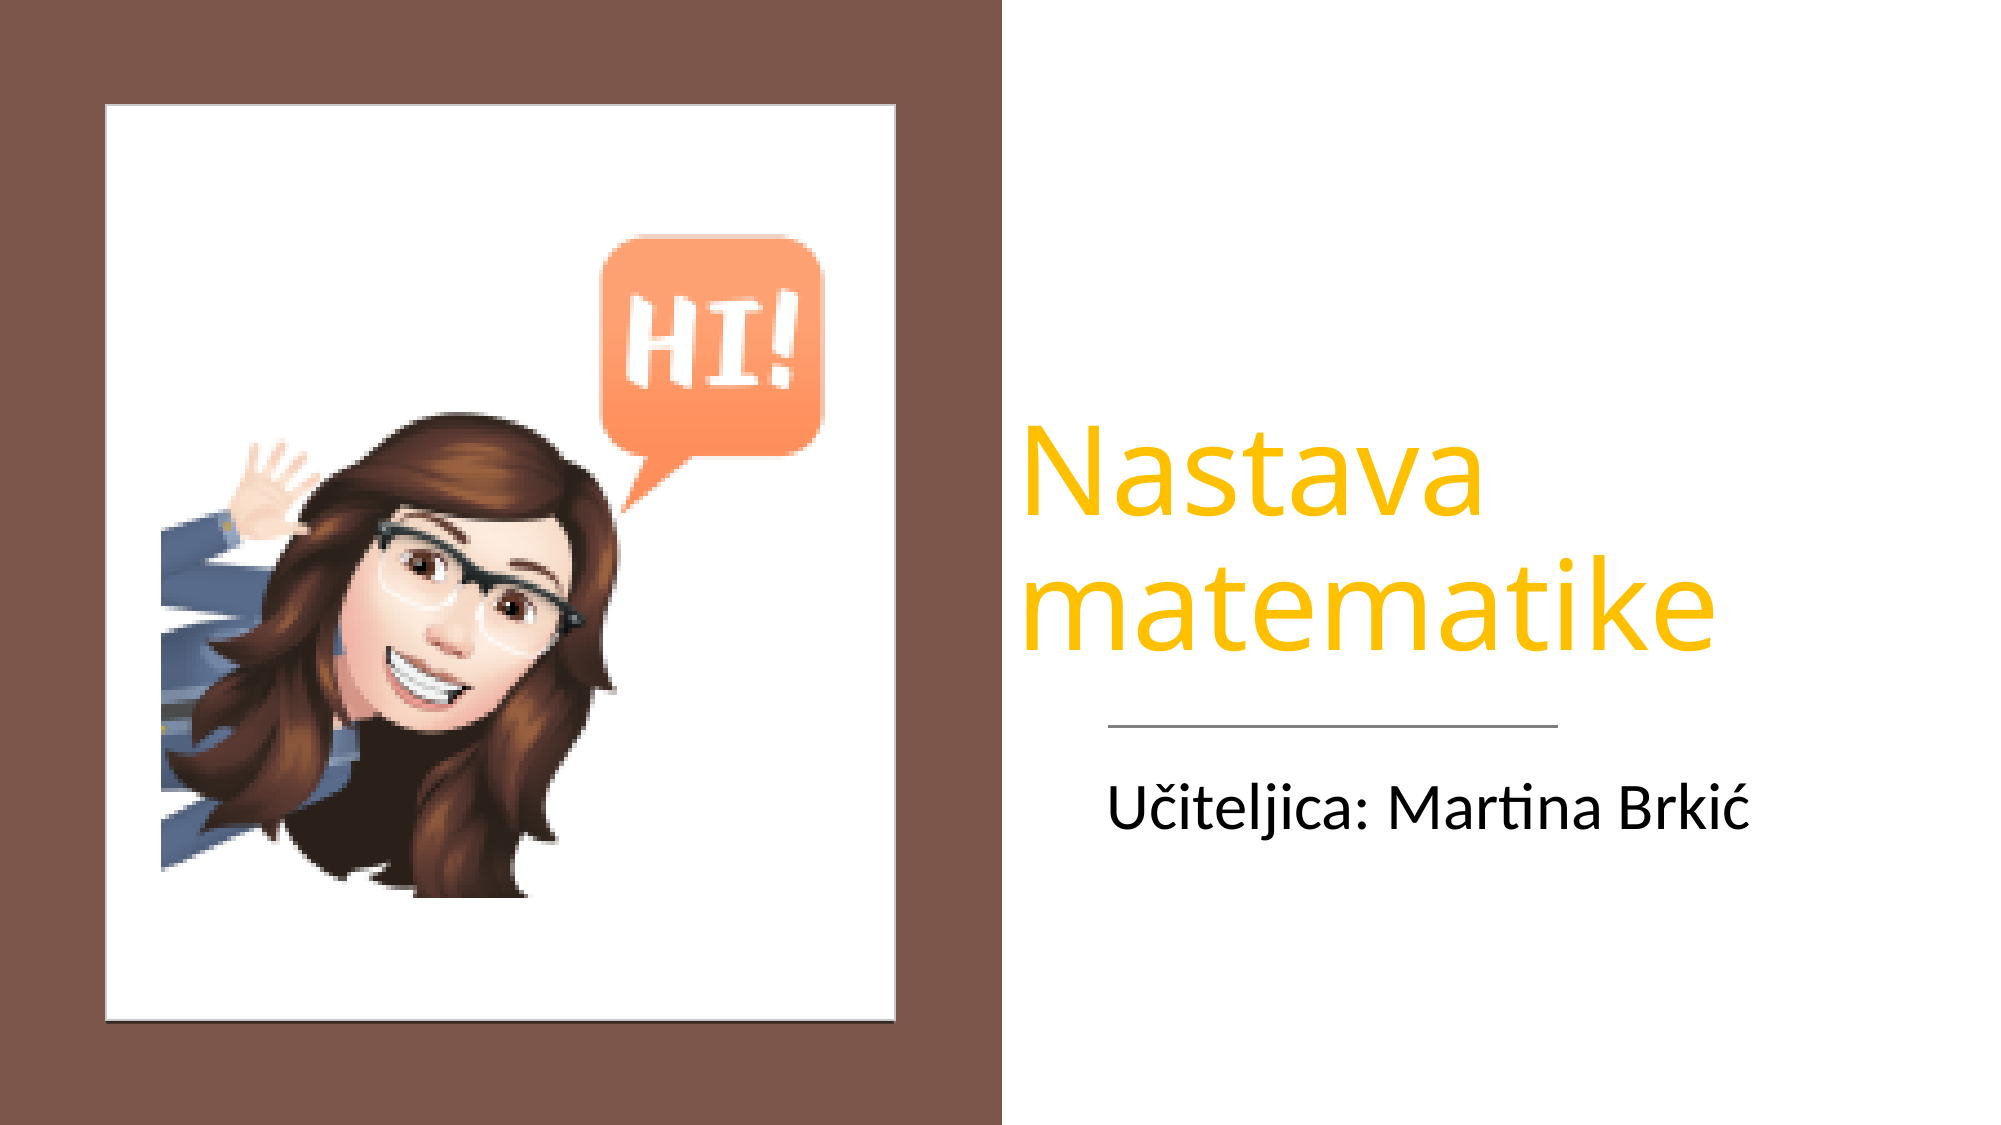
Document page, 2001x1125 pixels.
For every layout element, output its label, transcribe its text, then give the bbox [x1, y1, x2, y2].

text_box [0, 0, 1002, 1125]
title Nastava matematike [1002, 104, 1896, 686]
picture [158, 204, 843, 921]
subtitle Učiteljica: Martina Brkić [1091, 764, 1896, 1021]
